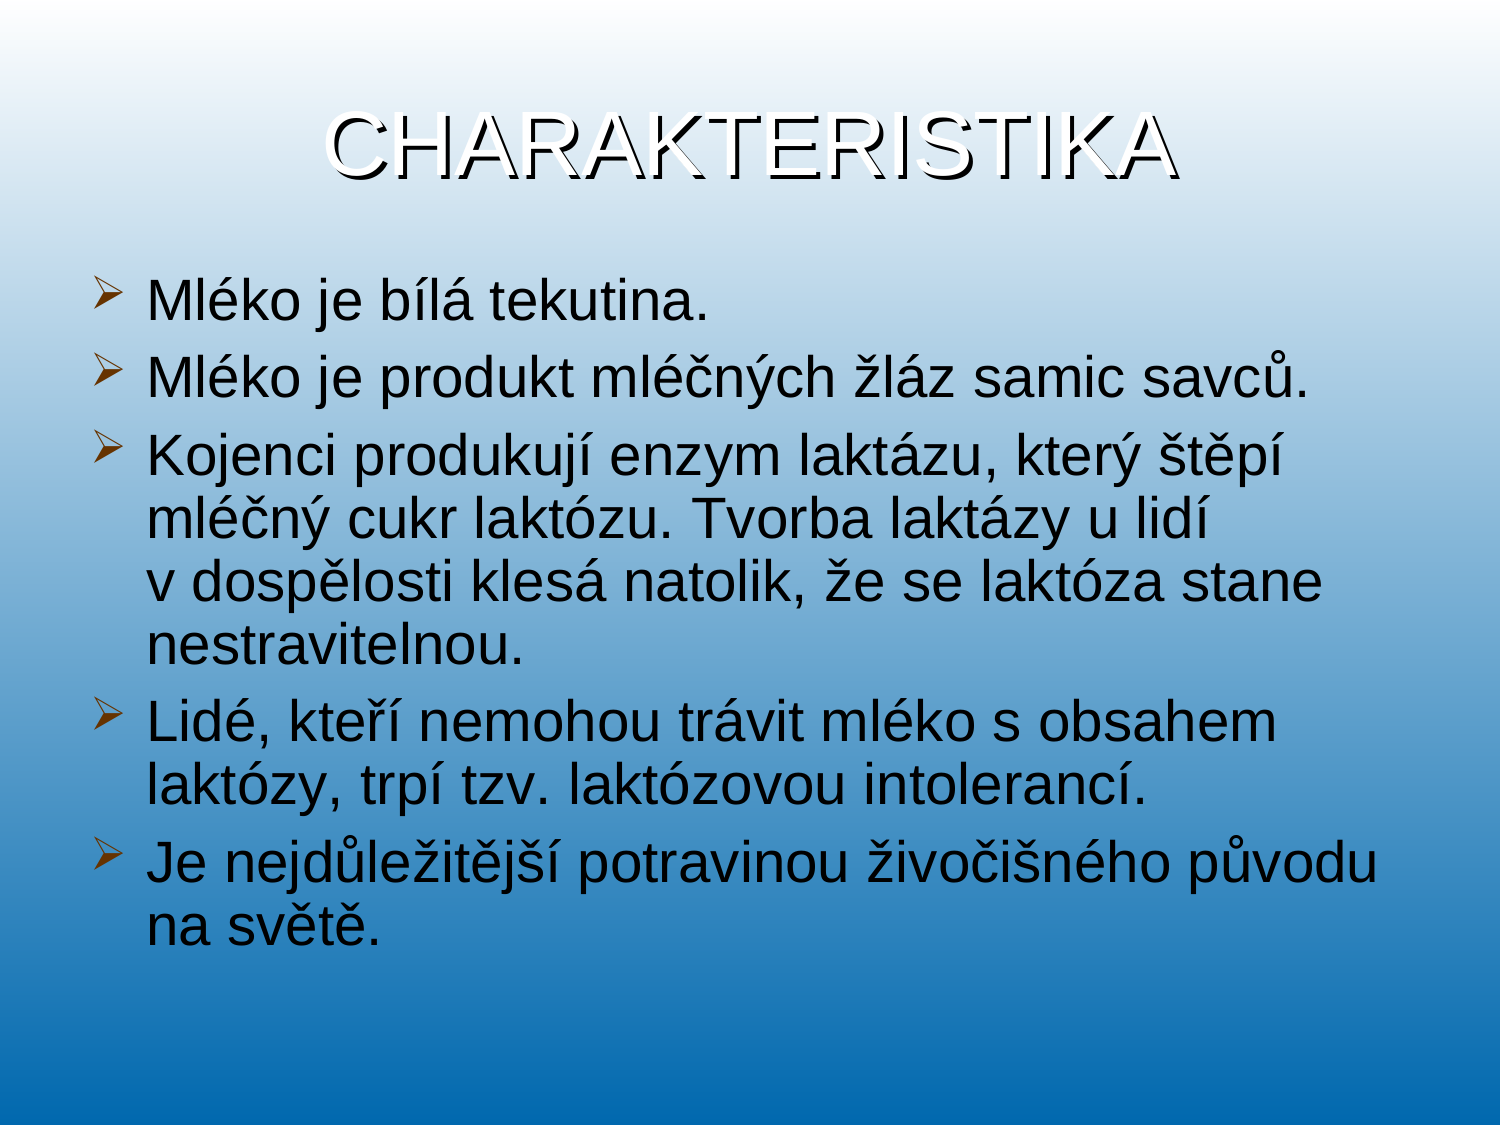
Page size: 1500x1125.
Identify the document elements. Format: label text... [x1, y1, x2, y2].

title CHARAKTERISTIKA [75, 45, 1426, 233]
list Mléko je bílá tekutina. Mléko je produkt mléčných žláz samic savců. Kojenci produkují enzym laktázu, který štěpí mléčný cukr laktózu. Tvorba laktázy u lidí v dospělosti klesá natolik, že se laktóza stane nestravitelnou. Lidé, kteří nemohou trávit mléko s obsahem laktózy, trpí tzv. laktózovou intolerancí. Je nejdůležitější potravinou živočišného původu na světě. [75, 262, 1426, 1006]
